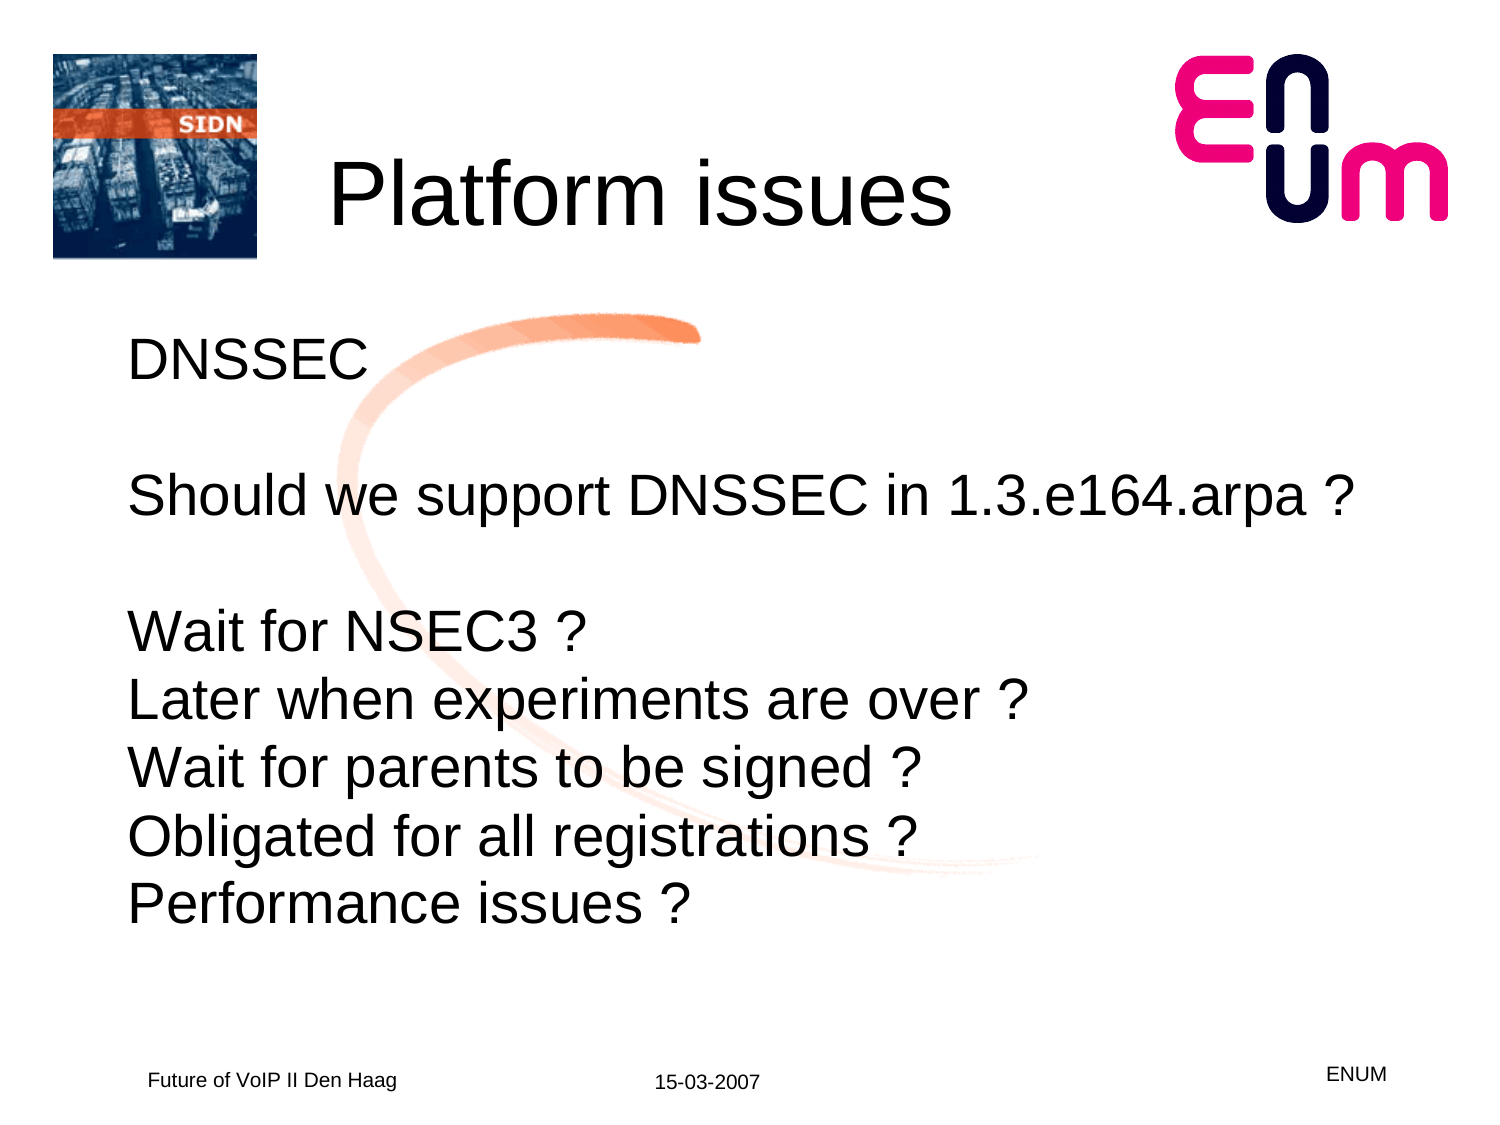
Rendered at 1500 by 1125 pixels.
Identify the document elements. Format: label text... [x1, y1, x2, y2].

list DNSSEC Should we support DNSSEC in 1.3.e164.arpa ? Wait for NSEC3 ? Later when experiments are over ? Wait for parents to be signed ? Obligated for all registrations ? Performance issues ? [112, 324, 1382, 1057]
picture [53, 0, 1448, 324]
picture [112, 1057, 1371, 1120]
title Platform issues [312, 99, 1382, 288]
